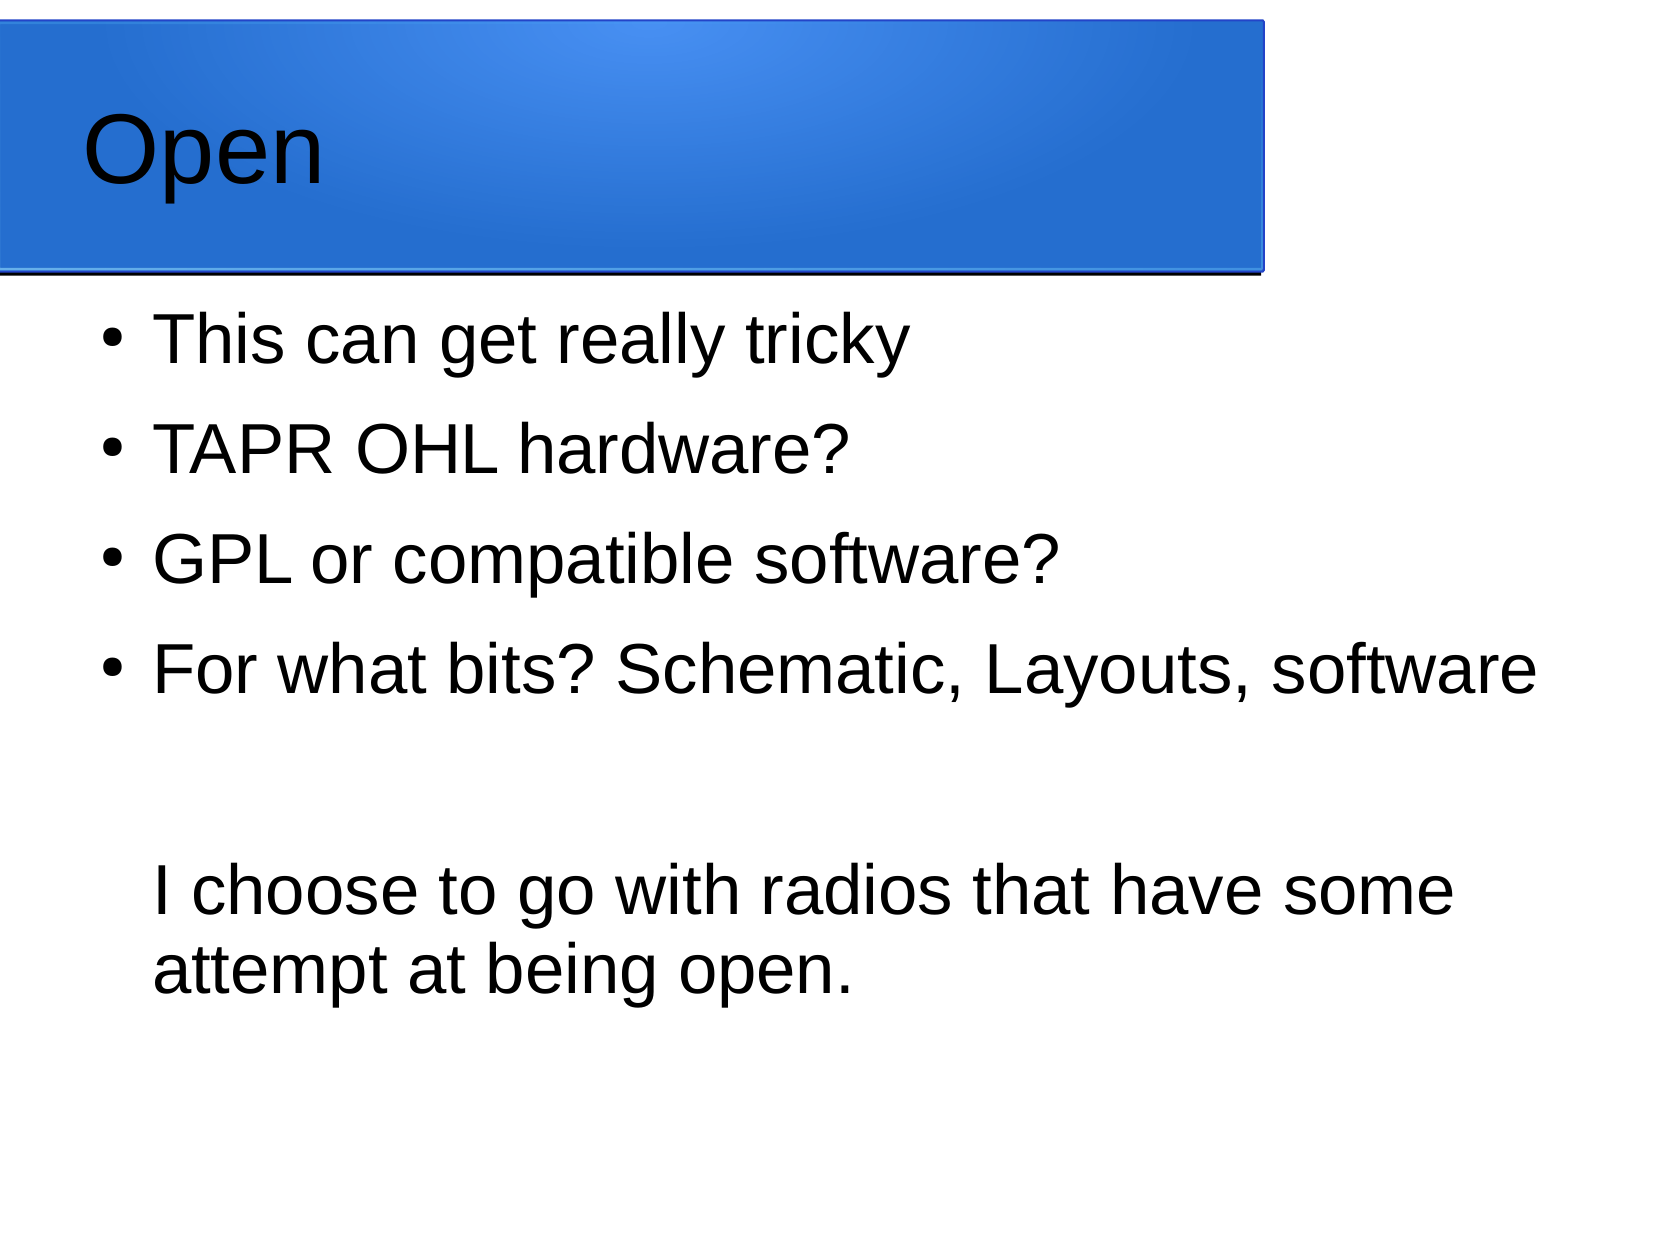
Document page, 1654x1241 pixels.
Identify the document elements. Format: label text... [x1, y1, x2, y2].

title Open [82, 47, 1235, 252]
list This can get really tricky TAPR OHL hardware? GPL or compatible software? For what bits? Schematic, Layouts, software I choose to go with radios that have some attempt at being open. [82, 299, 1571, 1019]
